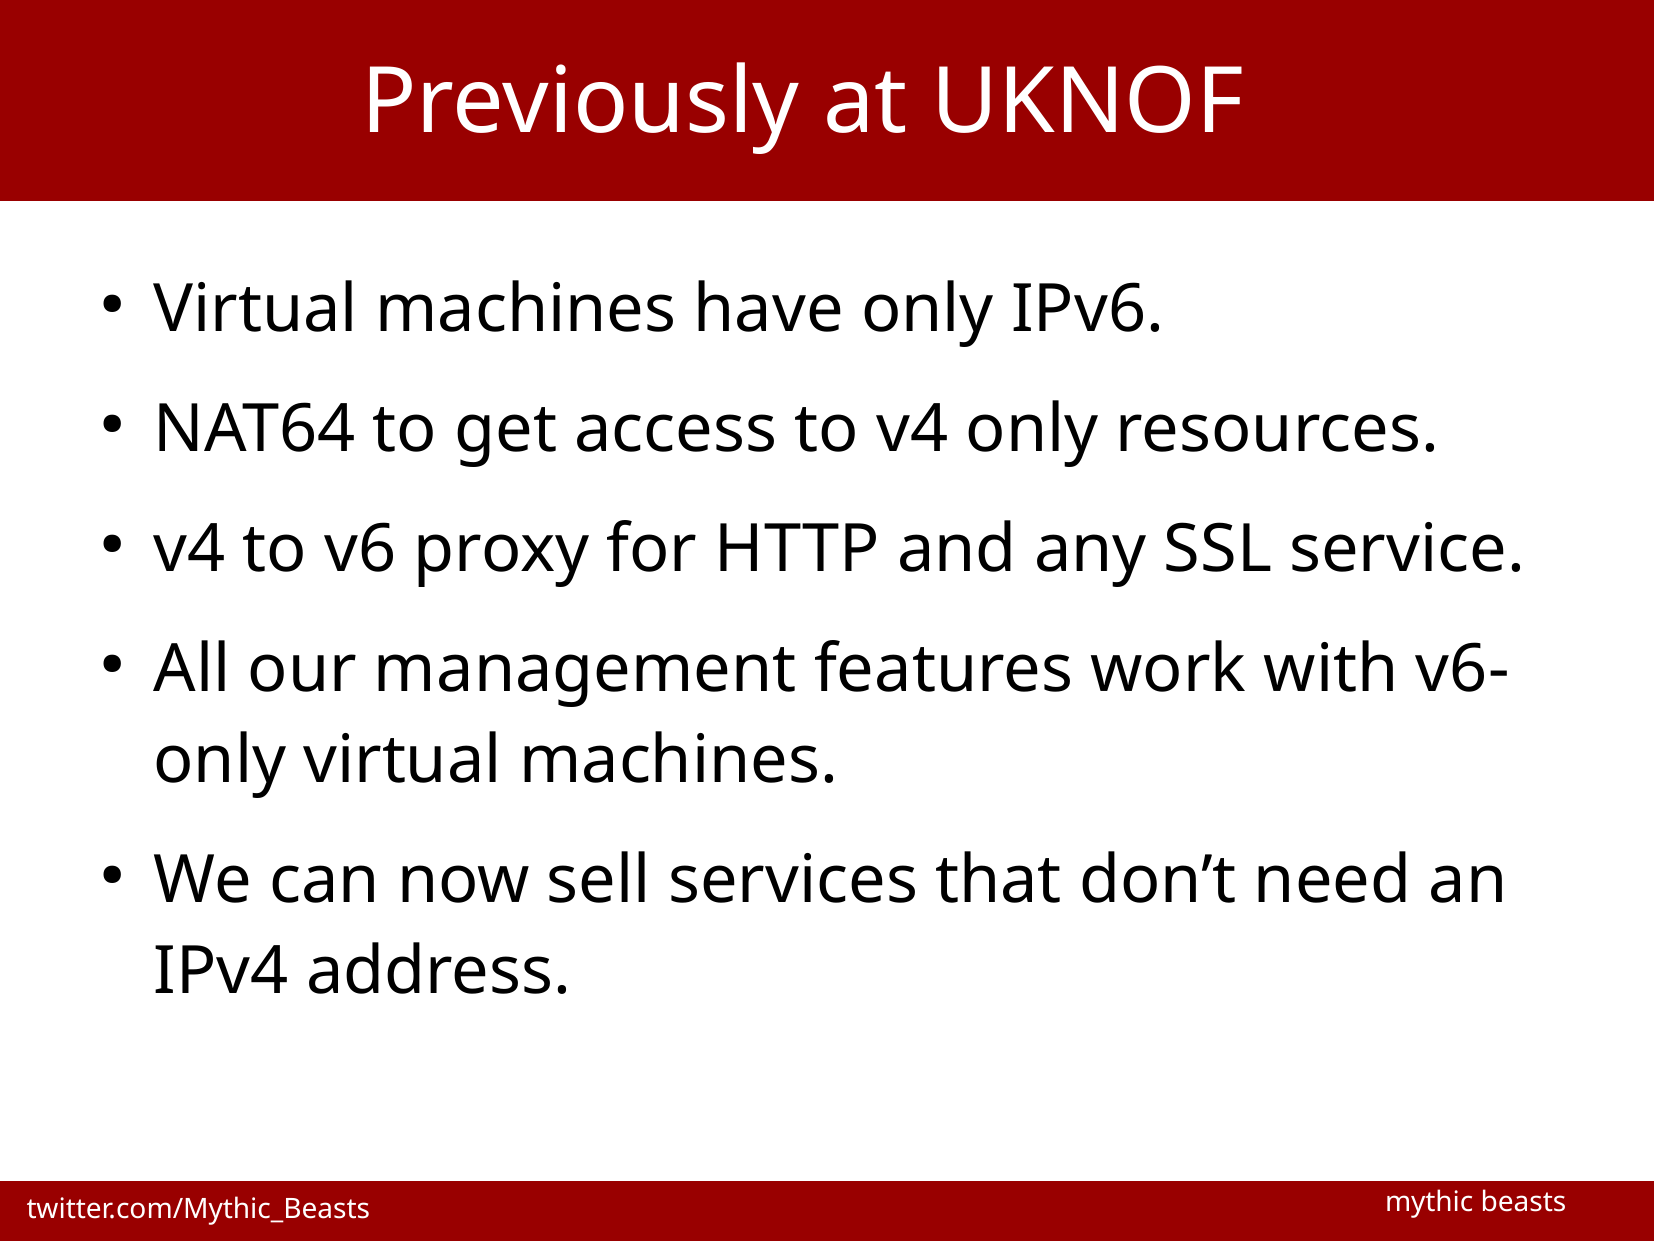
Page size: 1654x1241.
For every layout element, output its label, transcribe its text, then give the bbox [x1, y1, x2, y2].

list Virtual machines have only IPv6. NAT64 to get access to v4 only resources. v4 to v6 proxy for HTTP and any SSL service. All our management features work with v6-only virtual machines. We can now sell services that don’t need an IPv4 address. [82, 259, 1571, 1063]
title Previously at UKNOF [59, 0, 1548, 201]
